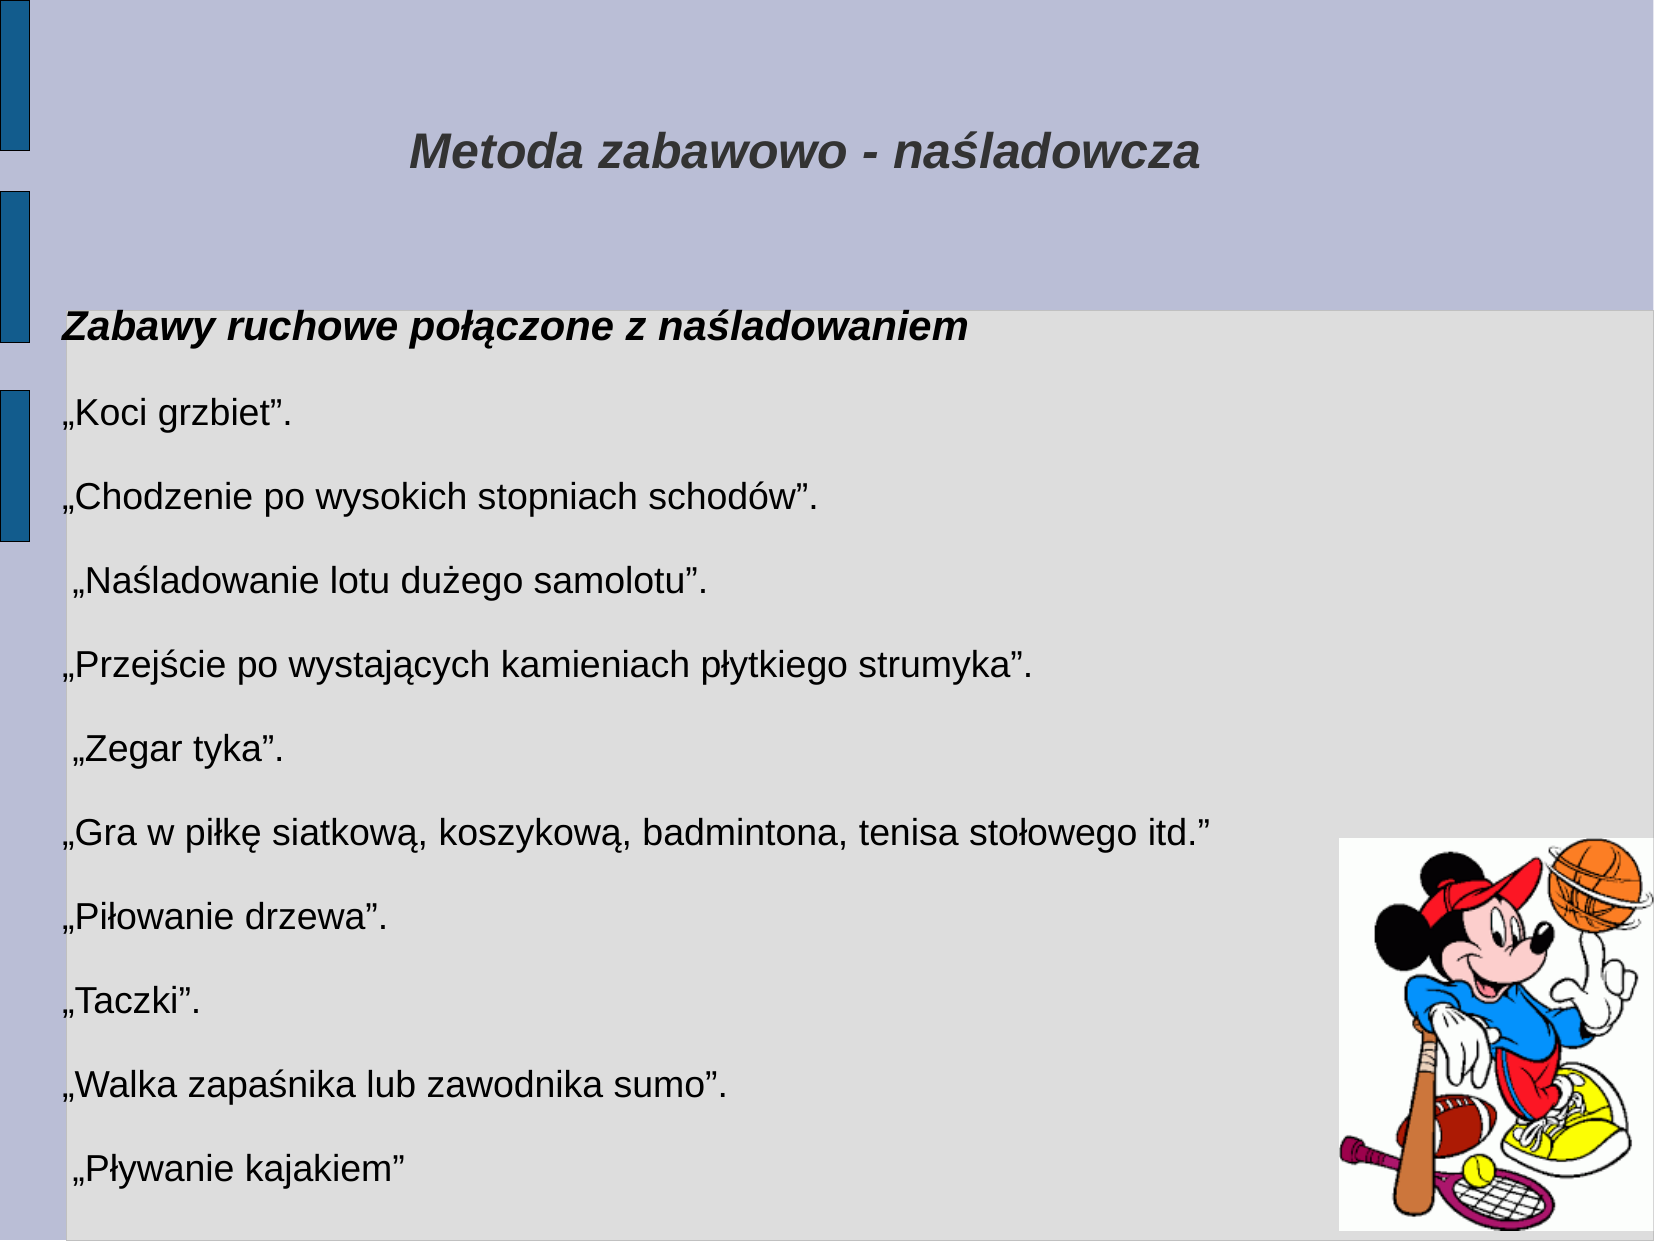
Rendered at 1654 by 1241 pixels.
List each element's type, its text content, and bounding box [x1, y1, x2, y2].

picture [1339, 838, 1654, 1231]
title Metoda zabawowo - naśladowcza [99, 47, 1512, 255]
text_box Zabawy ruchowe połączone z naśladowaniem „Koci grzbiet”. „Chodzenie po wysokich stopniach schodów”. „Naśladowanie lotu dużego samolotu”. „Przejście po wystających kamieniach płytkiego strumyka”. „Zegar tyka”. „Gra w piłkę siatkową, koszykową, badmintona, tenisa stołowego itd.” „Piłowanie drzewa”. „Taczki”. „Walka zapaśnika lub zawodnika sumo”. „Pływanie kajakiem” [47, 295, 1589, 1199]
